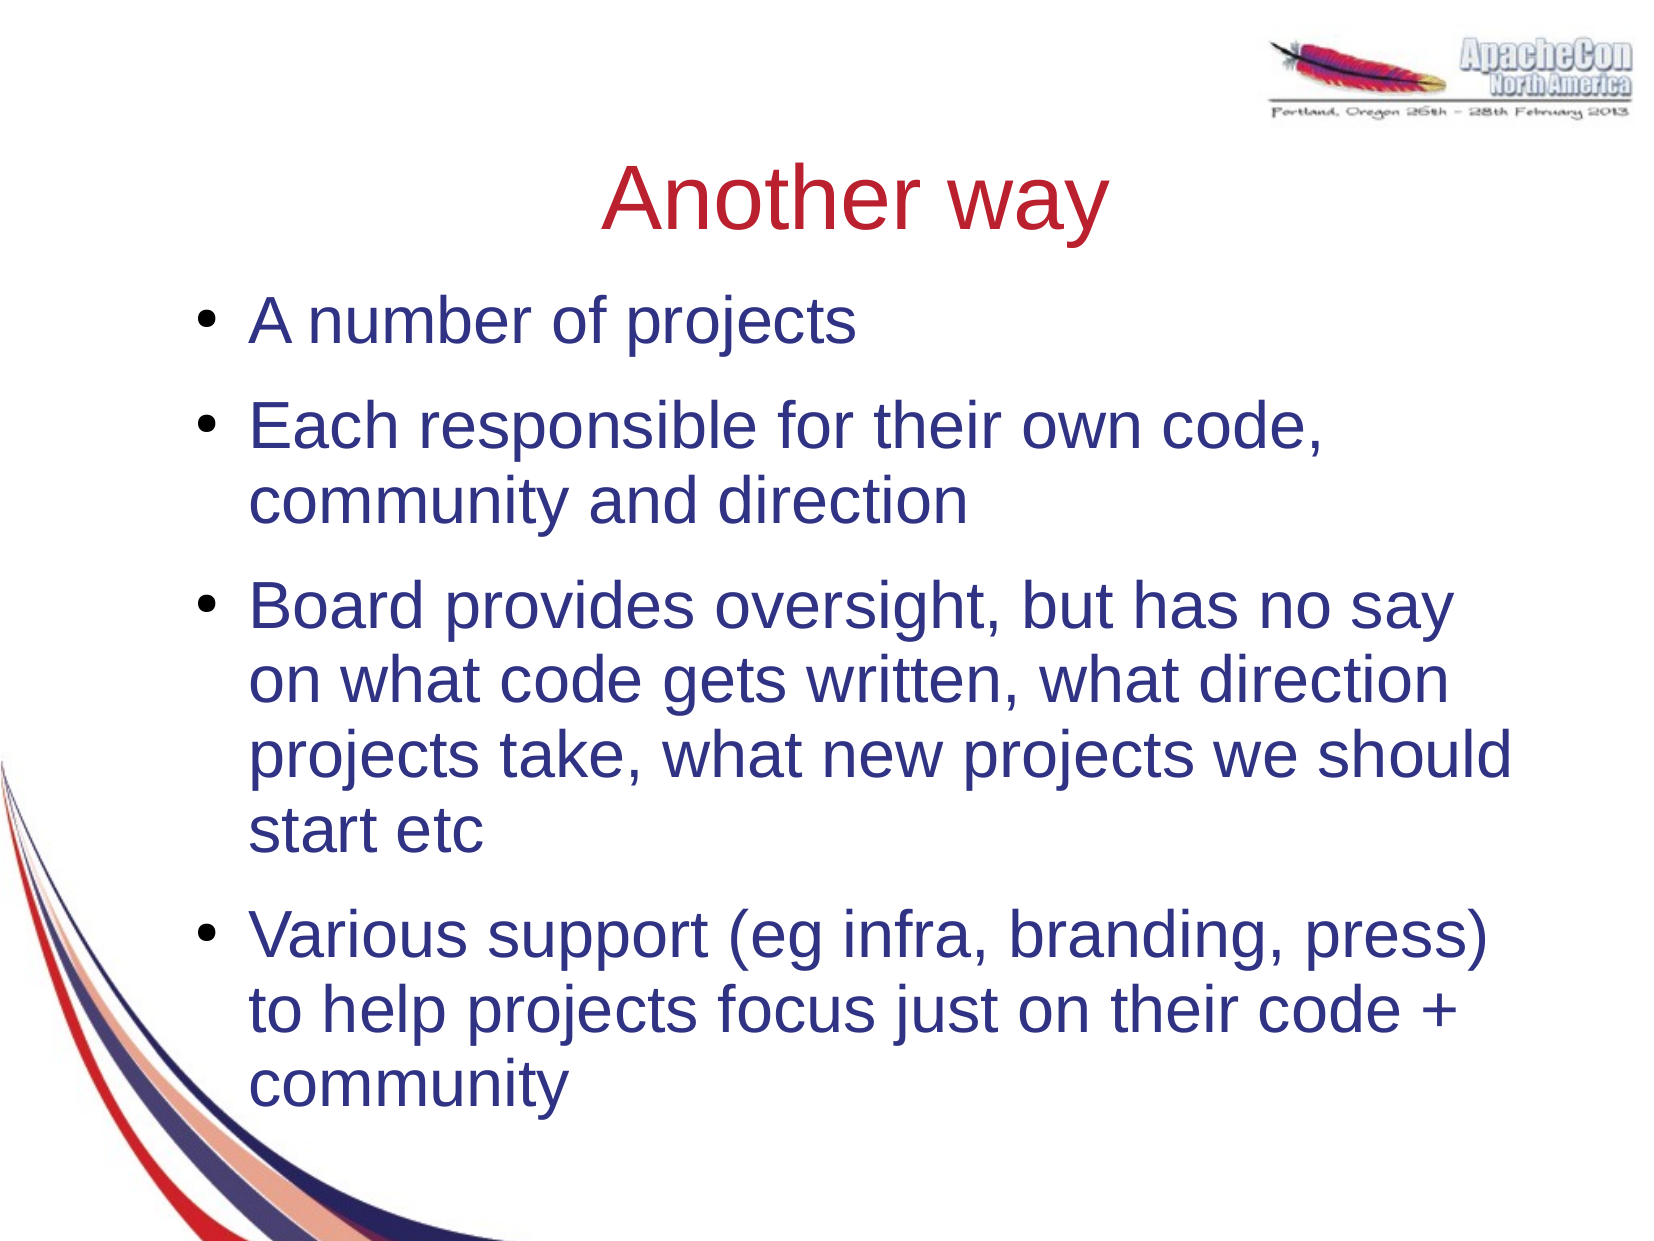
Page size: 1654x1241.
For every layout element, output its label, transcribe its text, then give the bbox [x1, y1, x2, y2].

picture [0, 0, 1654, 1241]
list A number of projects Each responsible for their own code, community and direction Board provides oversight, but has no say on what code gets written, what direction projects take, what new projects we should start etc Various support (eg infra, branding, press) to help projects focus just on their code + community [177, 283, 1536, 1122]
title Another way [177, 141, 1536, 254]
